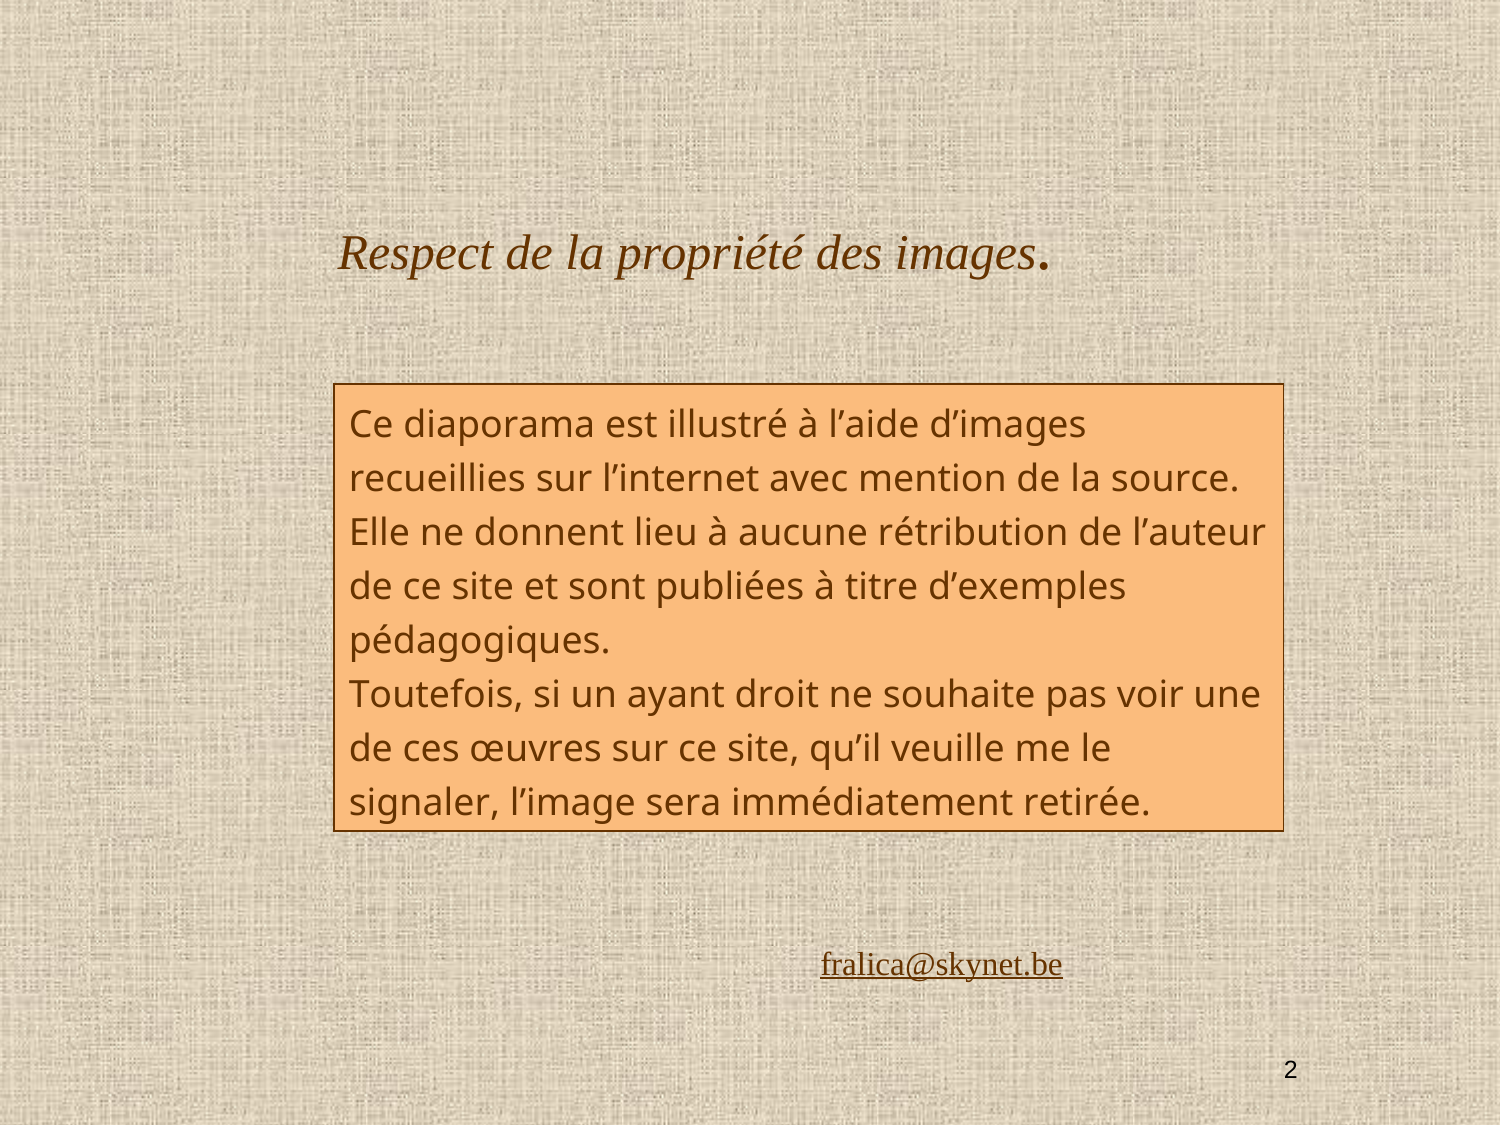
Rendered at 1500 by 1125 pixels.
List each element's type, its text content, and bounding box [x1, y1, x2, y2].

text_box Respect de la propriété des images. [322, 195, 1069, 291]
text_box Ce diaporama est illustré à l’aide d’images recueillies sur l’internet avec mention de la source. Elle ne donnent lieu à aucune rétribution de l’auteur de ce site et sont publiées à titre d’exemples pédagogiques. Toutefois, si un ayant droit ne souhaite pas voir une de ces œuvres sur ce site, qu’il veuille me le signaler, l’image sera immédiatement retirée. [334, 383, 1284, 832]
picture [0, 0, 1500, 1125]
text_box fralica@skynet.be [599, 934, 1284, 990]
